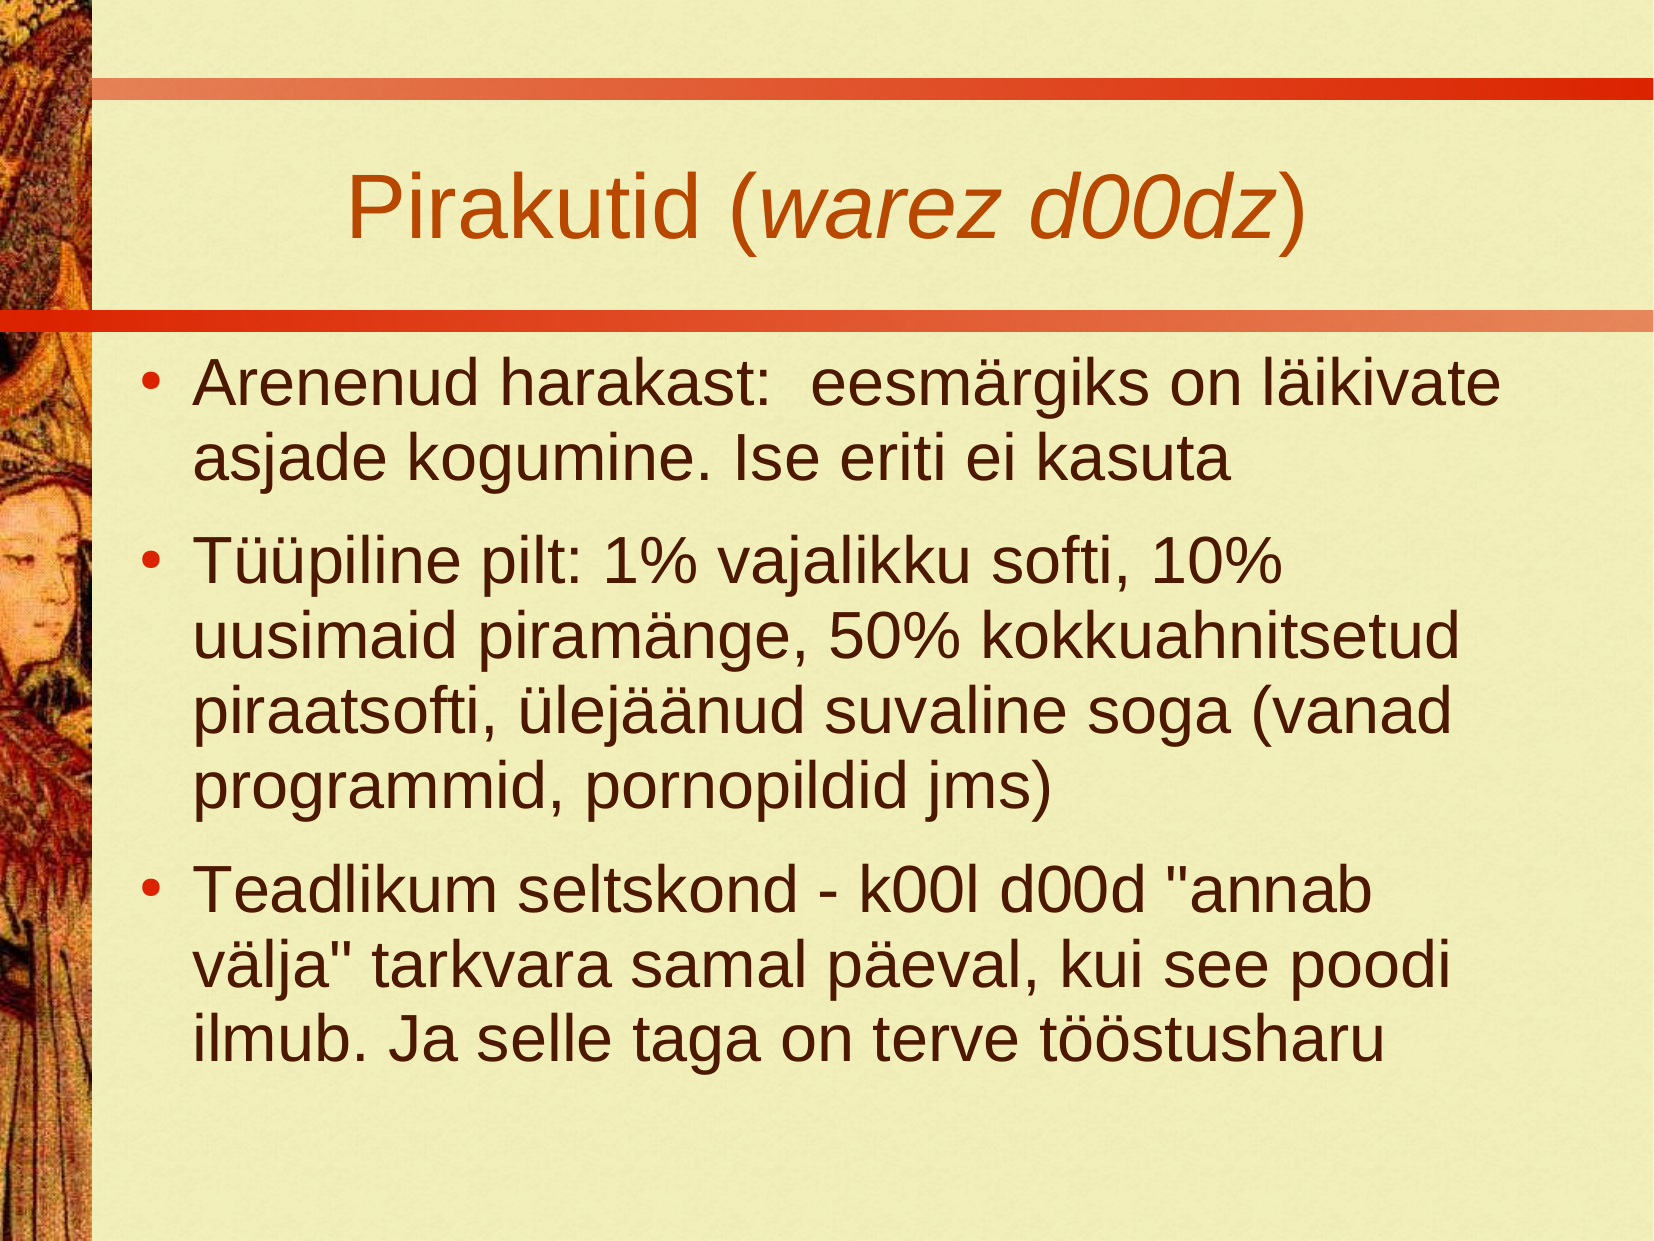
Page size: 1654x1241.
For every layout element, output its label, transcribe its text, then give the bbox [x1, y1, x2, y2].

picture [0, 0, 1654, 310]
list Arenenud harakast: eesmärgiks on läikivate asjade kogumine. Ise eriti ei kasuta Tüüpiline pilt: 1% vajalikku softi, 10% uusimaid piramänge, 50% kokkuahnitsetud piraatsofti, ülejäänud suvaline soga (vanad programmid, pornopildid jms) Teadlikum seltskond - k00l d00d "annab välja" tarkvara samal päeval, kui see poodi ilmub. Ja selle taga on terve tööstusharu [121, 344, 1534, 1127]
picture [0, 332, 1654, 1241]
title Pirakutid (warez d00dz) [121, 102, 1534, 311]
